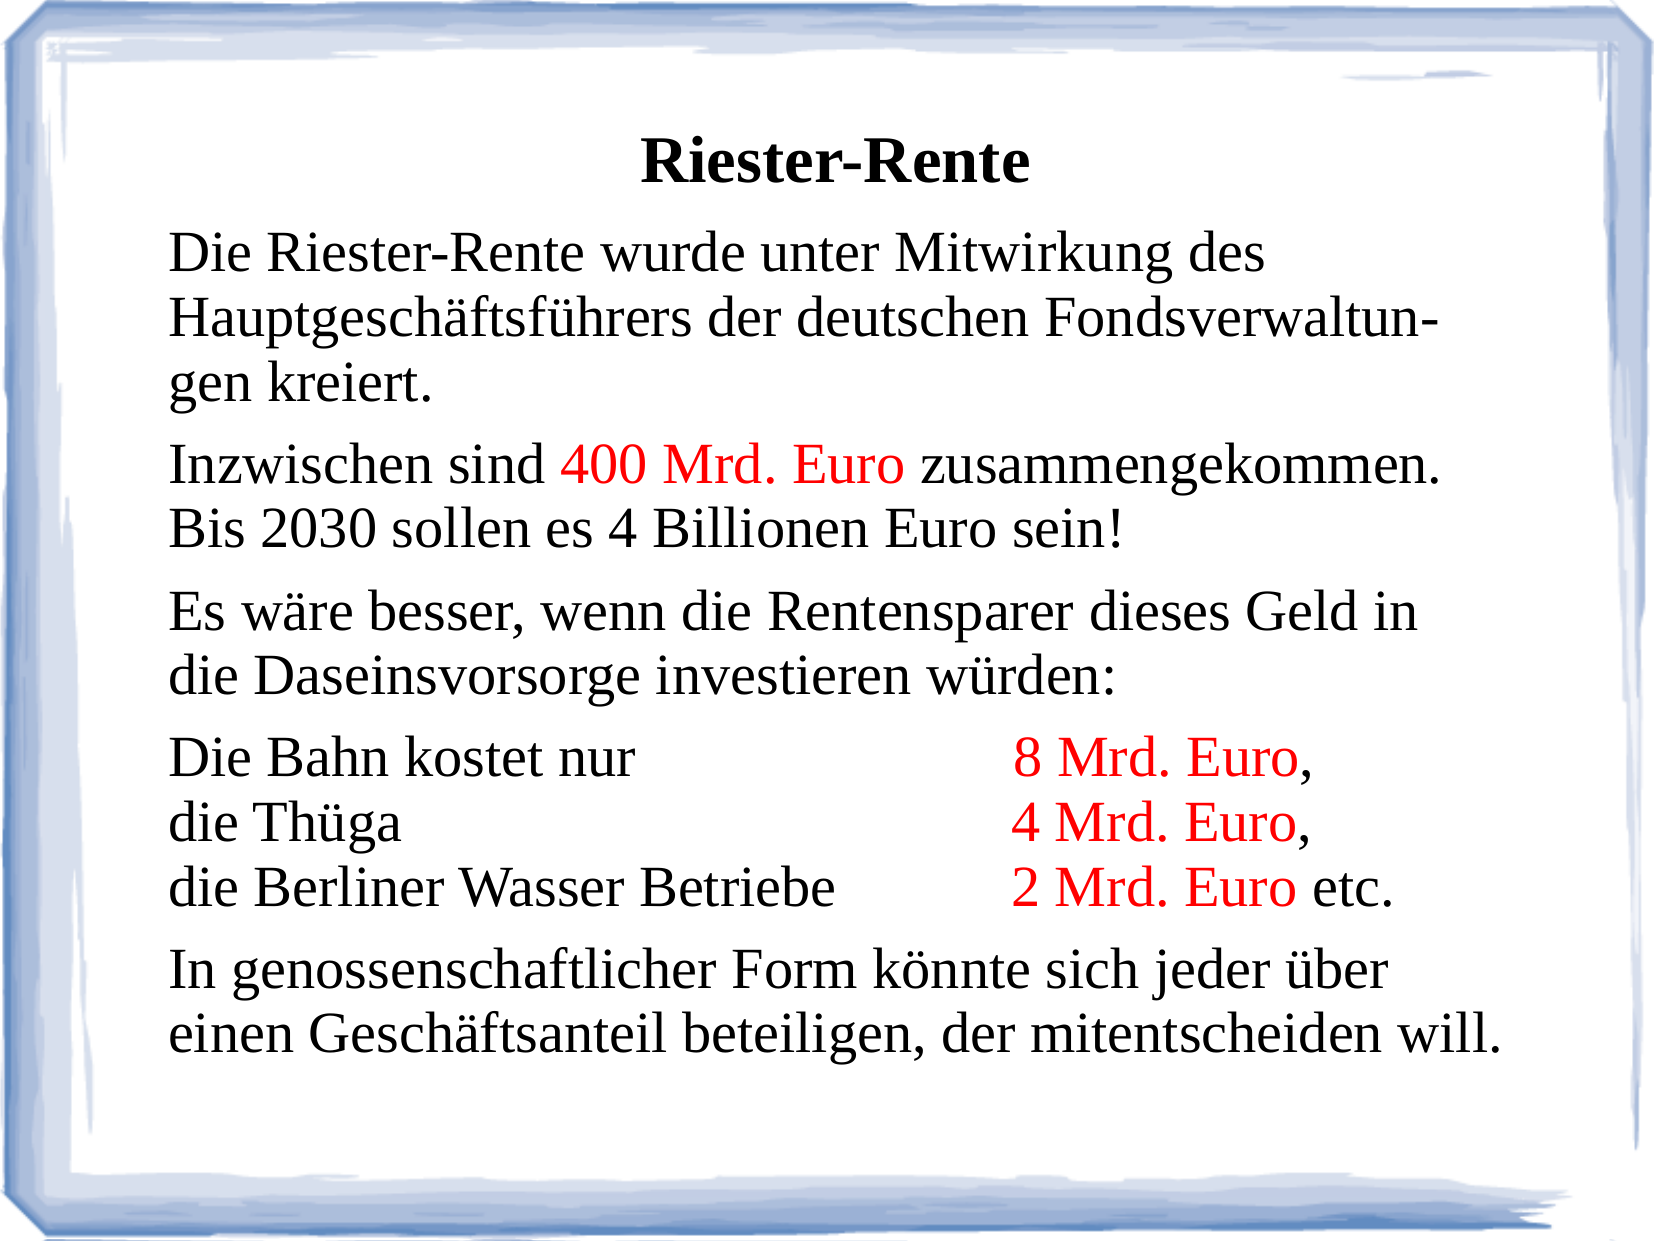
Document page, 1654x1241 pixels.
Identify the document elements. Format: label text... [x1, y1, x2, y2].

picture [0, 0, 1654, 1241]
text_box Riester-Rente Die Riester-Rente wurde unter Mitwirkung des Hauptgeschäftsführers der deutschen Fondsverwaltun- gen kreiert. Inzwischen sind 400 Mrd. Euro zusammengekommen. Bis 2030 sollen es 4 Billionen Euro sein! Es wäre besser, wenn die Rentensparer dieses Geld in die Daseinsvorsorge investieren würden: Die Bahn kostet nur 8 Mrd. Euro, die Thüga 4 Mrd. Euro, die Berliner Wasser Betriebe 2 Mrd. Euro etc. In genossenschaftlicher Form könnte sich jeder über einen Geschäftsanteil beteiligen, der mitentscheiden will. [153, 115, 1519, 1073]
